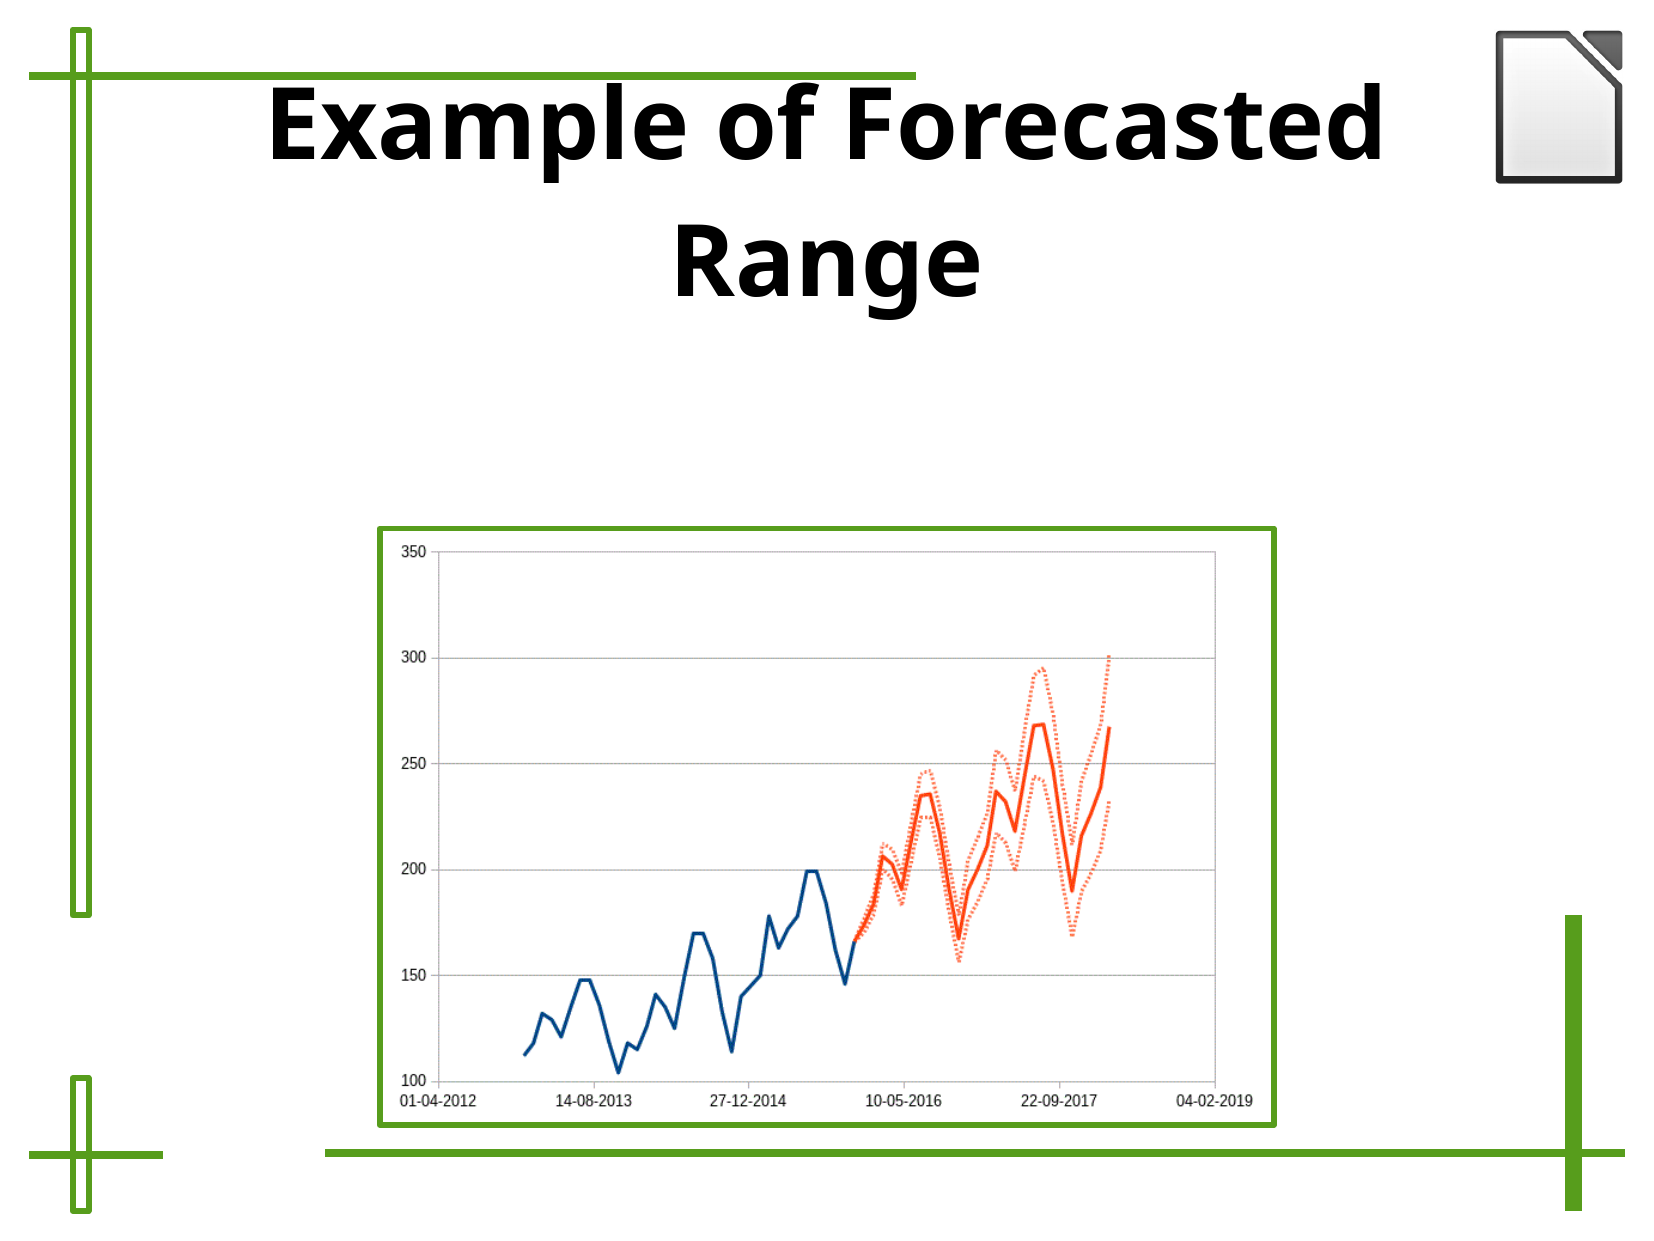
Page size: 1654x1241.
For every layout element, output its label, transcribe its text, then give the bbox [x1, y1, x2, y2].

picture [382, 531, 1271, 1123]
picture [1494, 29, 1624, 186]
title Example of Forecasted Range [118, 118, 1536, 260]
